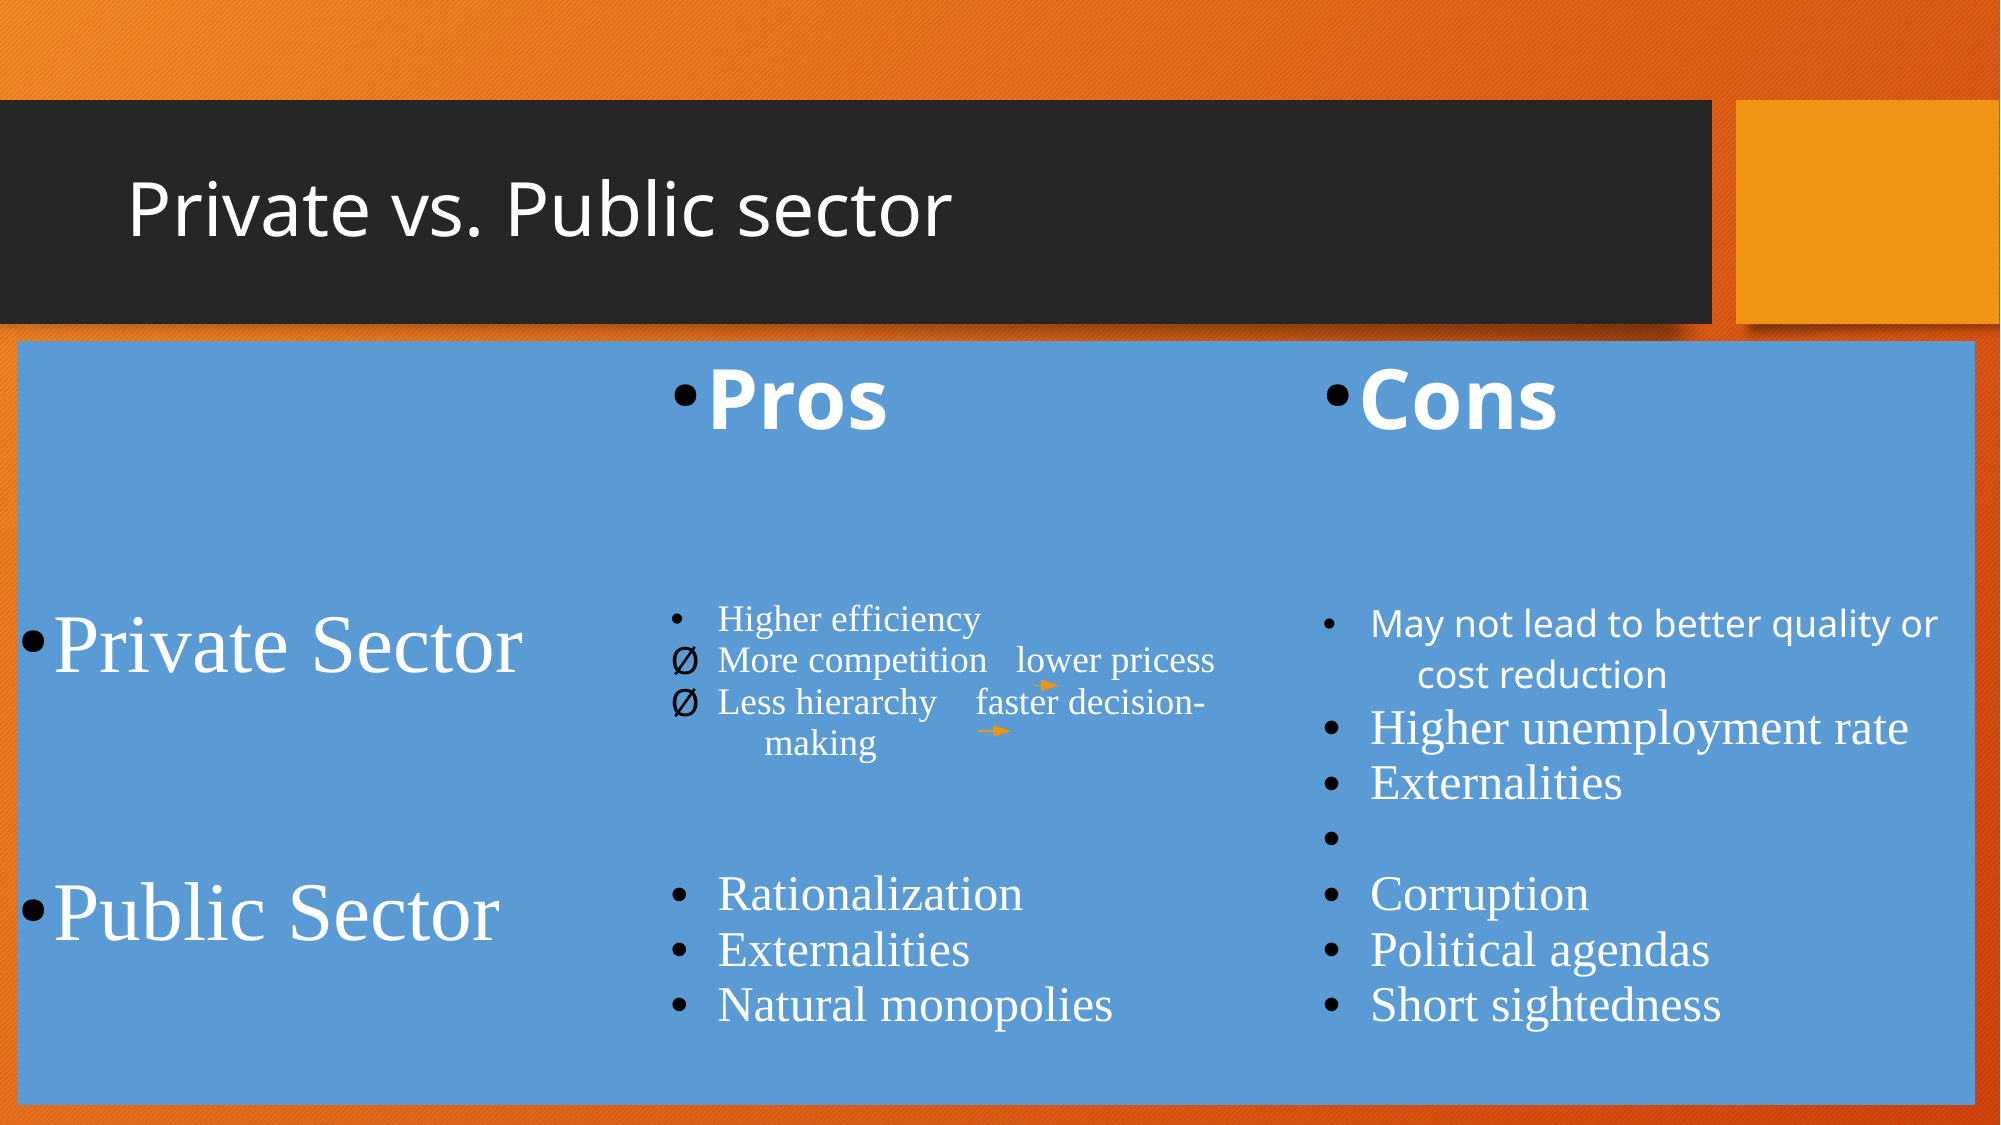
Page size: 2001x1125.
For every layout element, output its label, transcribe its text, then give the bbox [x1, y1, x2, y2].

table_cell Public Sector [18, 866, 671, 1105]
table_cell Corruption Political agendas Short sightedness [1323, 866, 1975, 1105]
table_cell Rationalization Externalities Natural monopolies [671, 866, 1323, 1105]
table_header Pros [671, 341, 1323, 598]
table_header Cons [1323, 341, 1975, 598]
table_cell May not lead to better quality or cost reduction Higher unemployment rate Externalities [1323, 598, 1975, 866]
table_header [18, 341, 671, 598]
table_cell Higher efficiency More competition lower pricess Less hierarchy faster decision- making [671, 598, 1323, 866]
title Private vs. Public sector [111, 123, 1689, 301]
table_cell Private Sector [18, 598, 671, 866]
